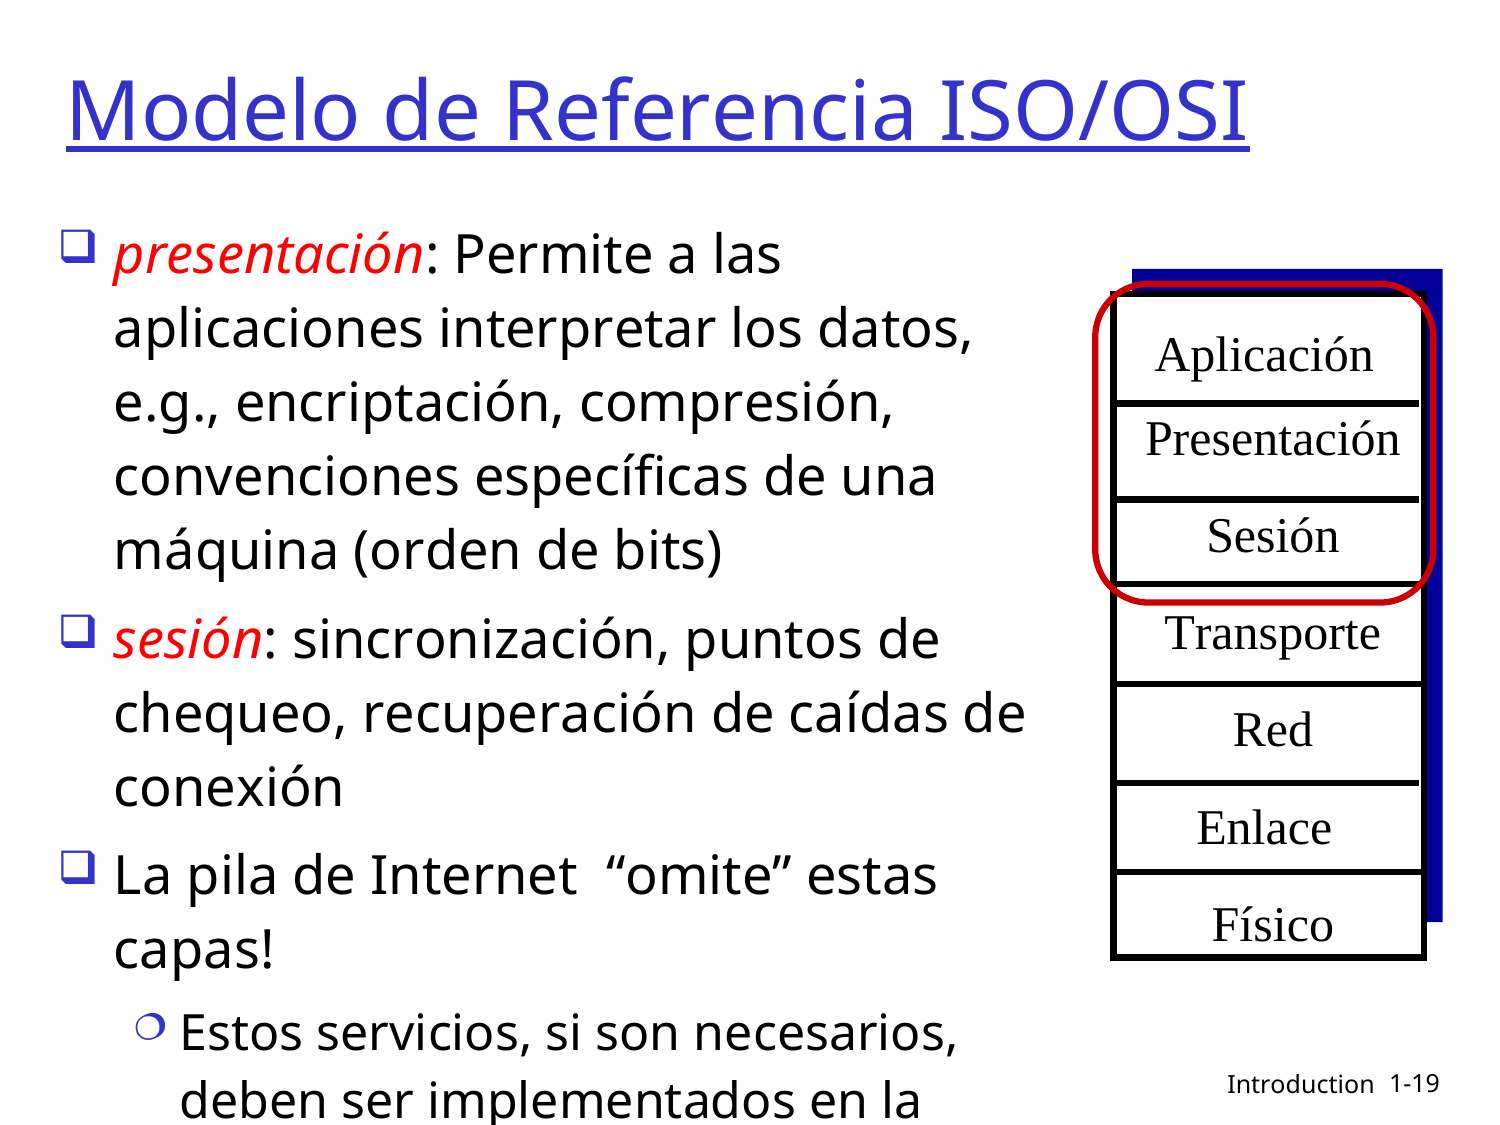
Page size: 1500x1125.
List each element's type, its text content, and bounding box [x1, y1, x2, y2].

text_box [1113, 288, 1430, 563]
list presentación: Permite a las aplicaciones interpretar los datos, e.g., encriptación, compresión, convenciones específicas de una máquina (orden de bits) sesión: sincronización, puntos de chequeo, recuperación de caídas de conexión La pila de Internet “omite” estas capas! Estos servicios, si son necesarios, deben ser implementados en la aplicación. [57, 215, 1077, 1068]
text_box Aplicación Presentación Sesión Transporte Red Enlace Físico [1101, 329, 1427, 599]
text_box Aplicación Presentación Sesión Transporte Red Enlace Físico [1101, 582, 1427, 958]
text_box 1-<number> [1365, 1060, 1477, 1106]
text_box [1132, 268, 1443, 923]
title Modelo de Referencia ISO/OSI [65, 21, 1323, 195]
text_box Introduction [914, 1060, 1390, 1109]
